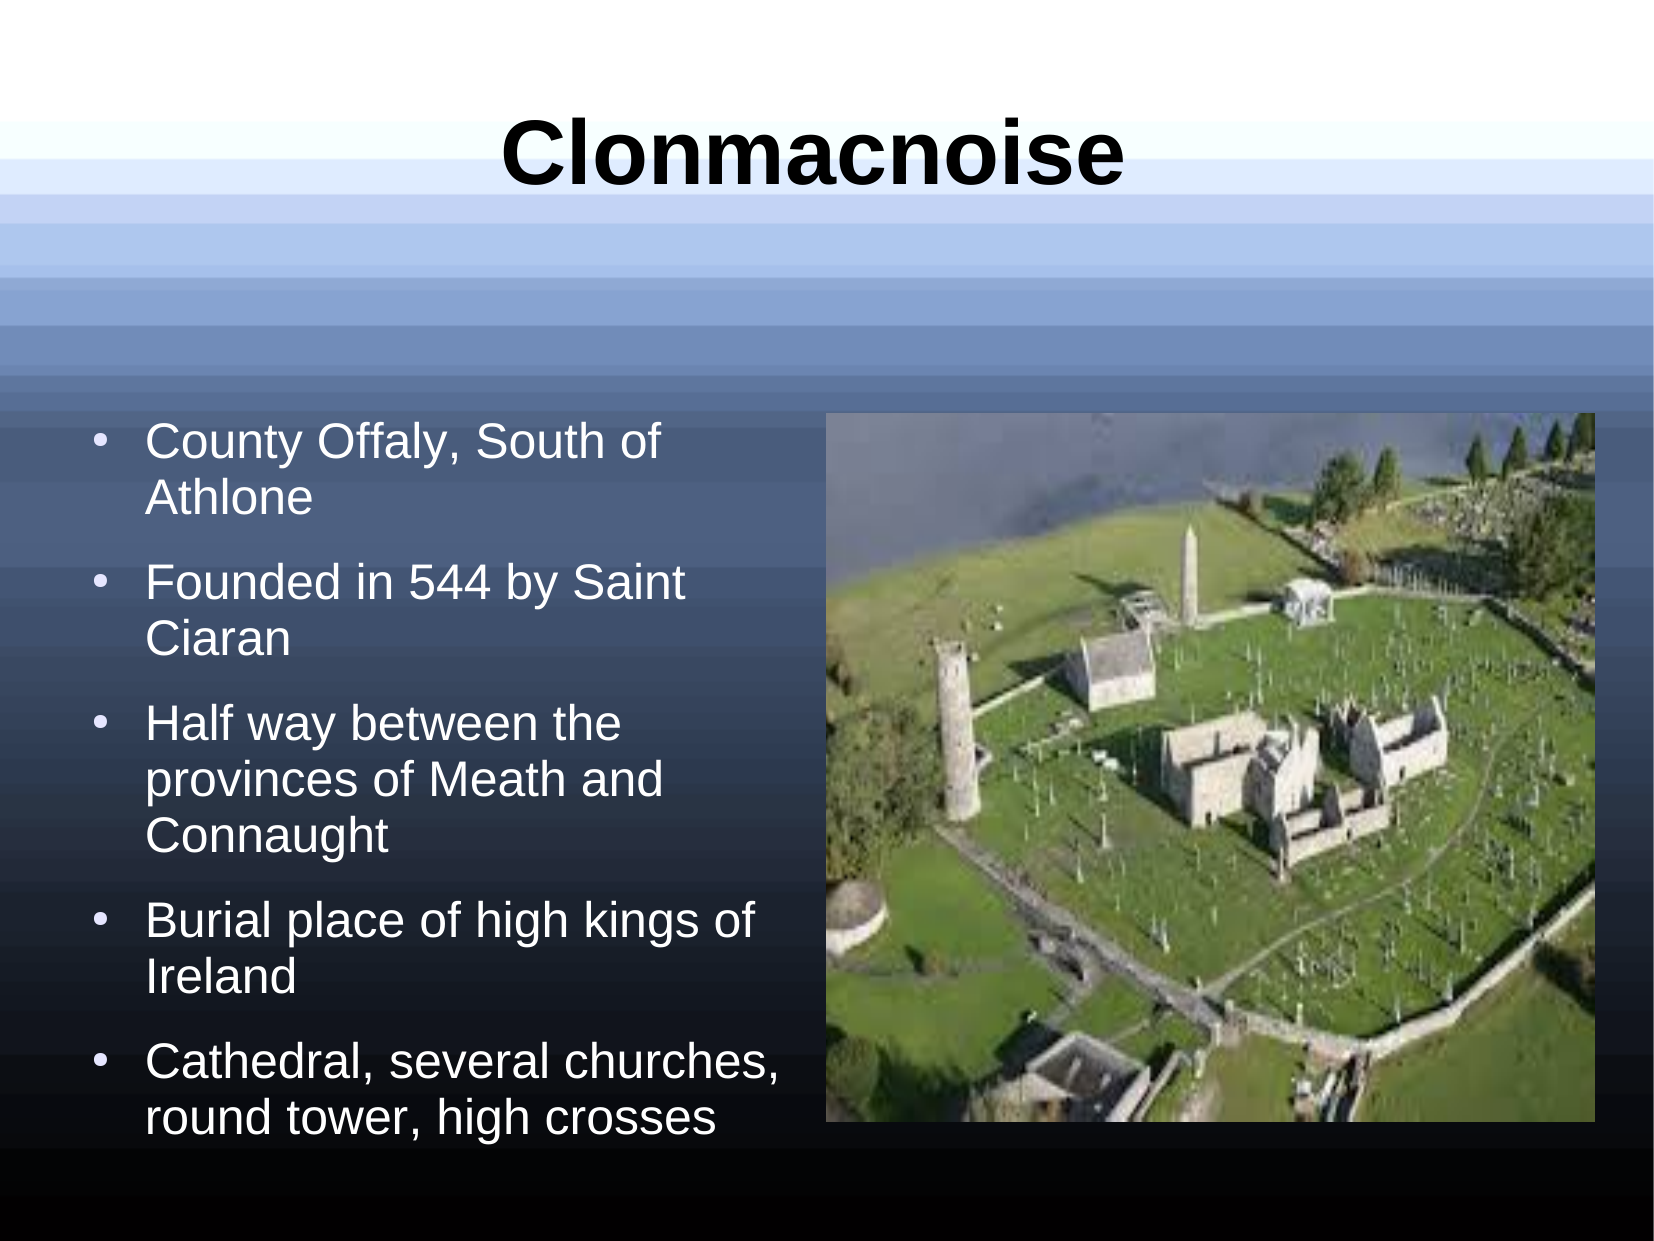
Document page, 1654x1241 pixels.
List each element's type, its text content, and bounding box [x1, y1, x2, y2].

title Clonmacnoise [82, 49, 1571, 257]
picture [0, 0, 1654, 1241]
list County Offaly, South of Athlone Founded in 544 by Saint Ciaran Half way between the provinces of Meath and Connaught Burial place of high kings of Ireland Cathedral, several churches, round tower, high crosses [73, 413, 798, 1145]
